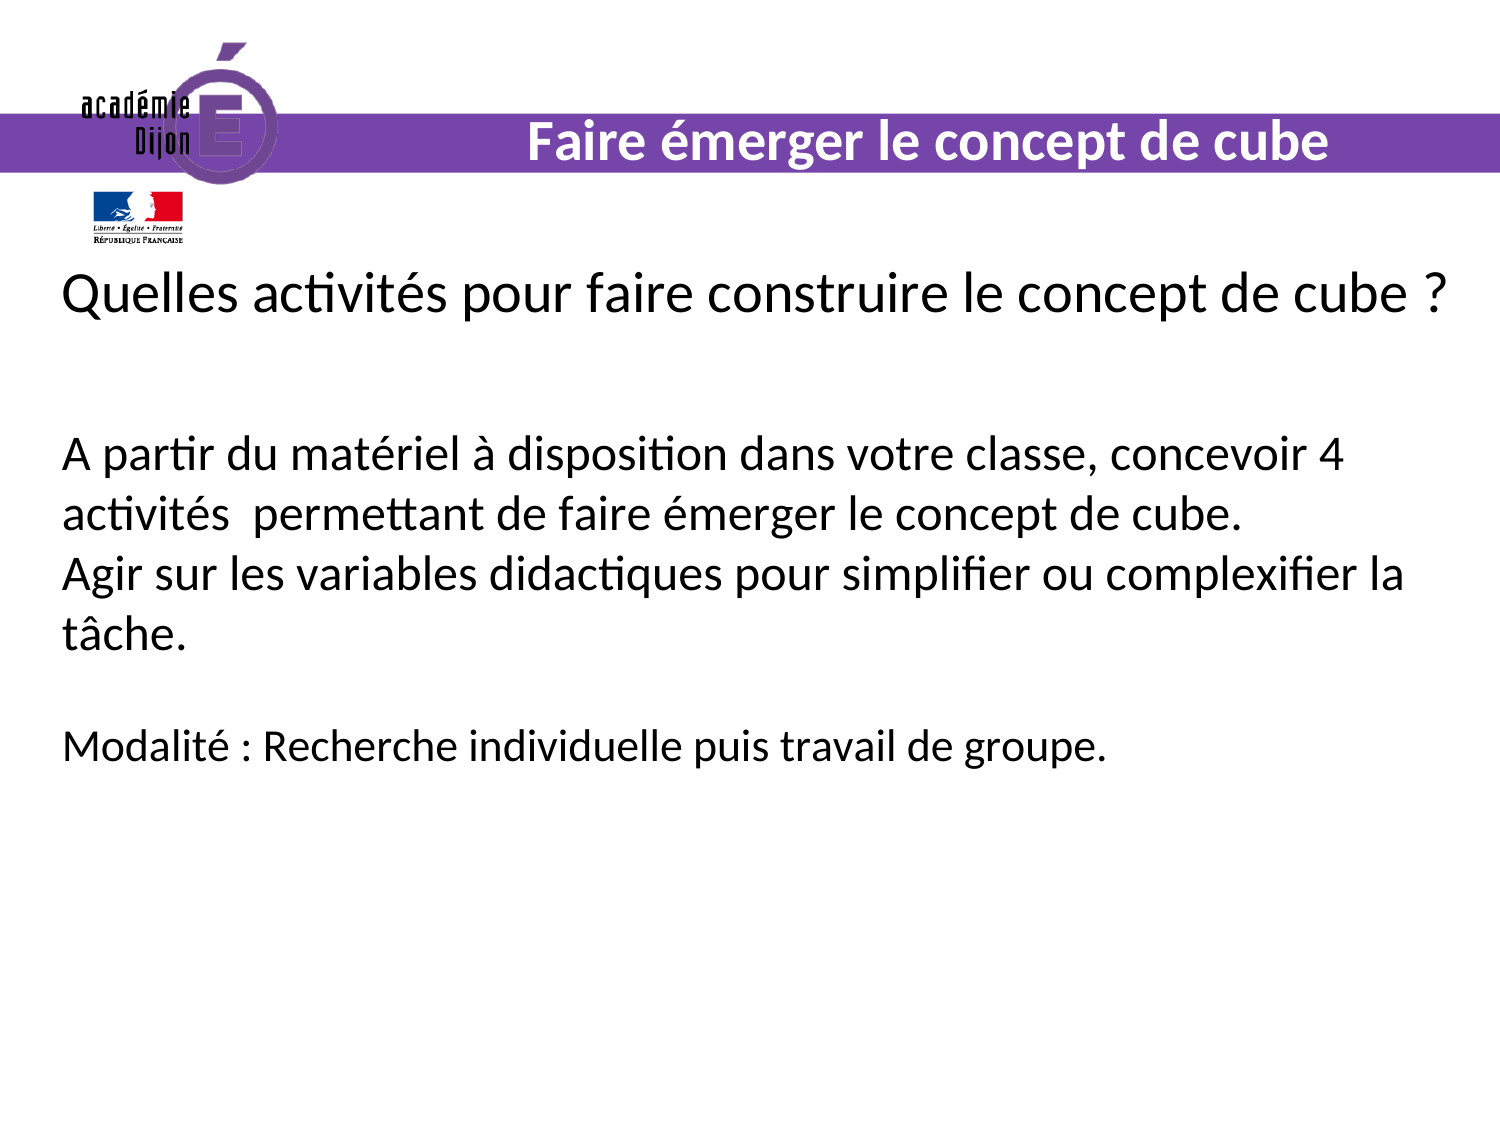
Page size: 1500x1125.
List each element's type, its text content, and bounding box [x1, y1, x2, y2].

picture [82, 42, 278, 244]
text_box A partir du matériel à disposition dans votre classe, concevoir 4 activités permettant de faire émerger le concept de cube. Agir sur les variables didactiques pour simplifier ou complexifier la tâche. Modalité : Recherche individuelle puis travail de groupe. [47, 413, 1500, 894]
text_box Faire émerger le concept de cube [293, 35, 1359, 239]
text_box Quelles activités pour faire construire le concept de cube ? [47, 246, 1500, 402]
